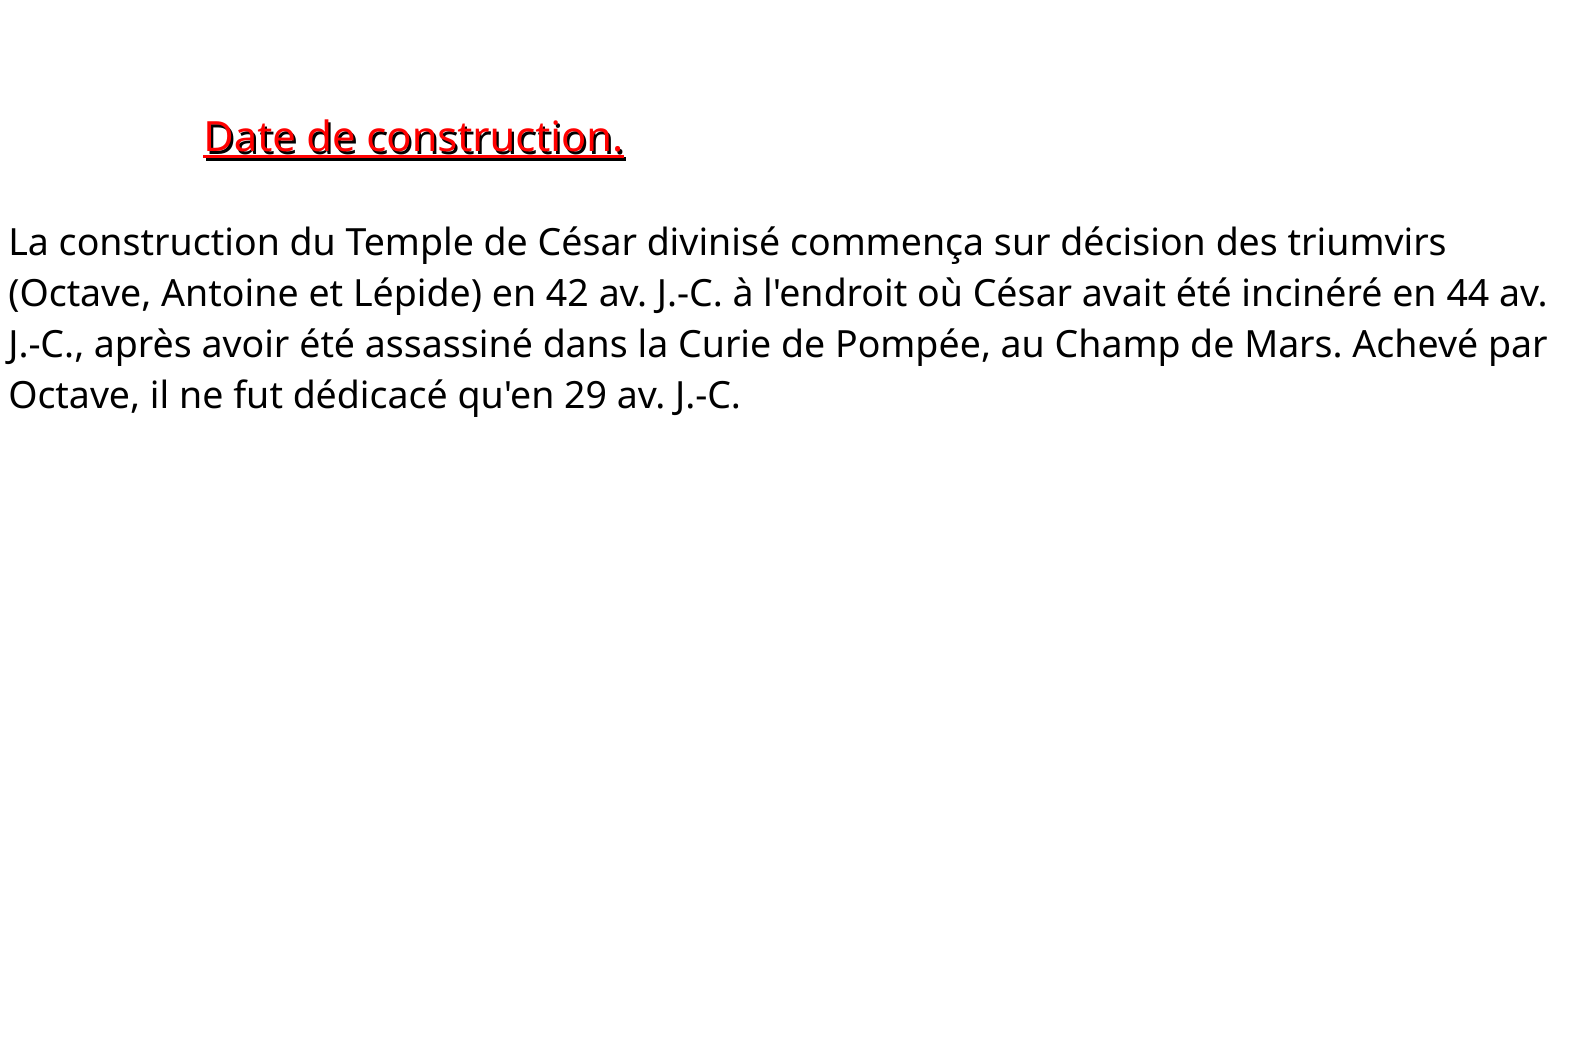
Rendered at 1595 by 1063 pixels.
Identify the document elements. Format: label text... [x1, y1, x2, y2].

text_box Date de construction. La construction du Temple de César divinisé commença sur décision des triumvirs (Octave, Antoine et Lépide) en 42 av. J.-C. à l'endroit où César avait été incinéré en 44 av. J.-C., après avoir été assassiné dans la Curie de Pompée, au Champ de Mars. Achevé par Octave, il ne fut dédicacé qu'en 29 av. J.-C. [0, 99, 1595, 443]
